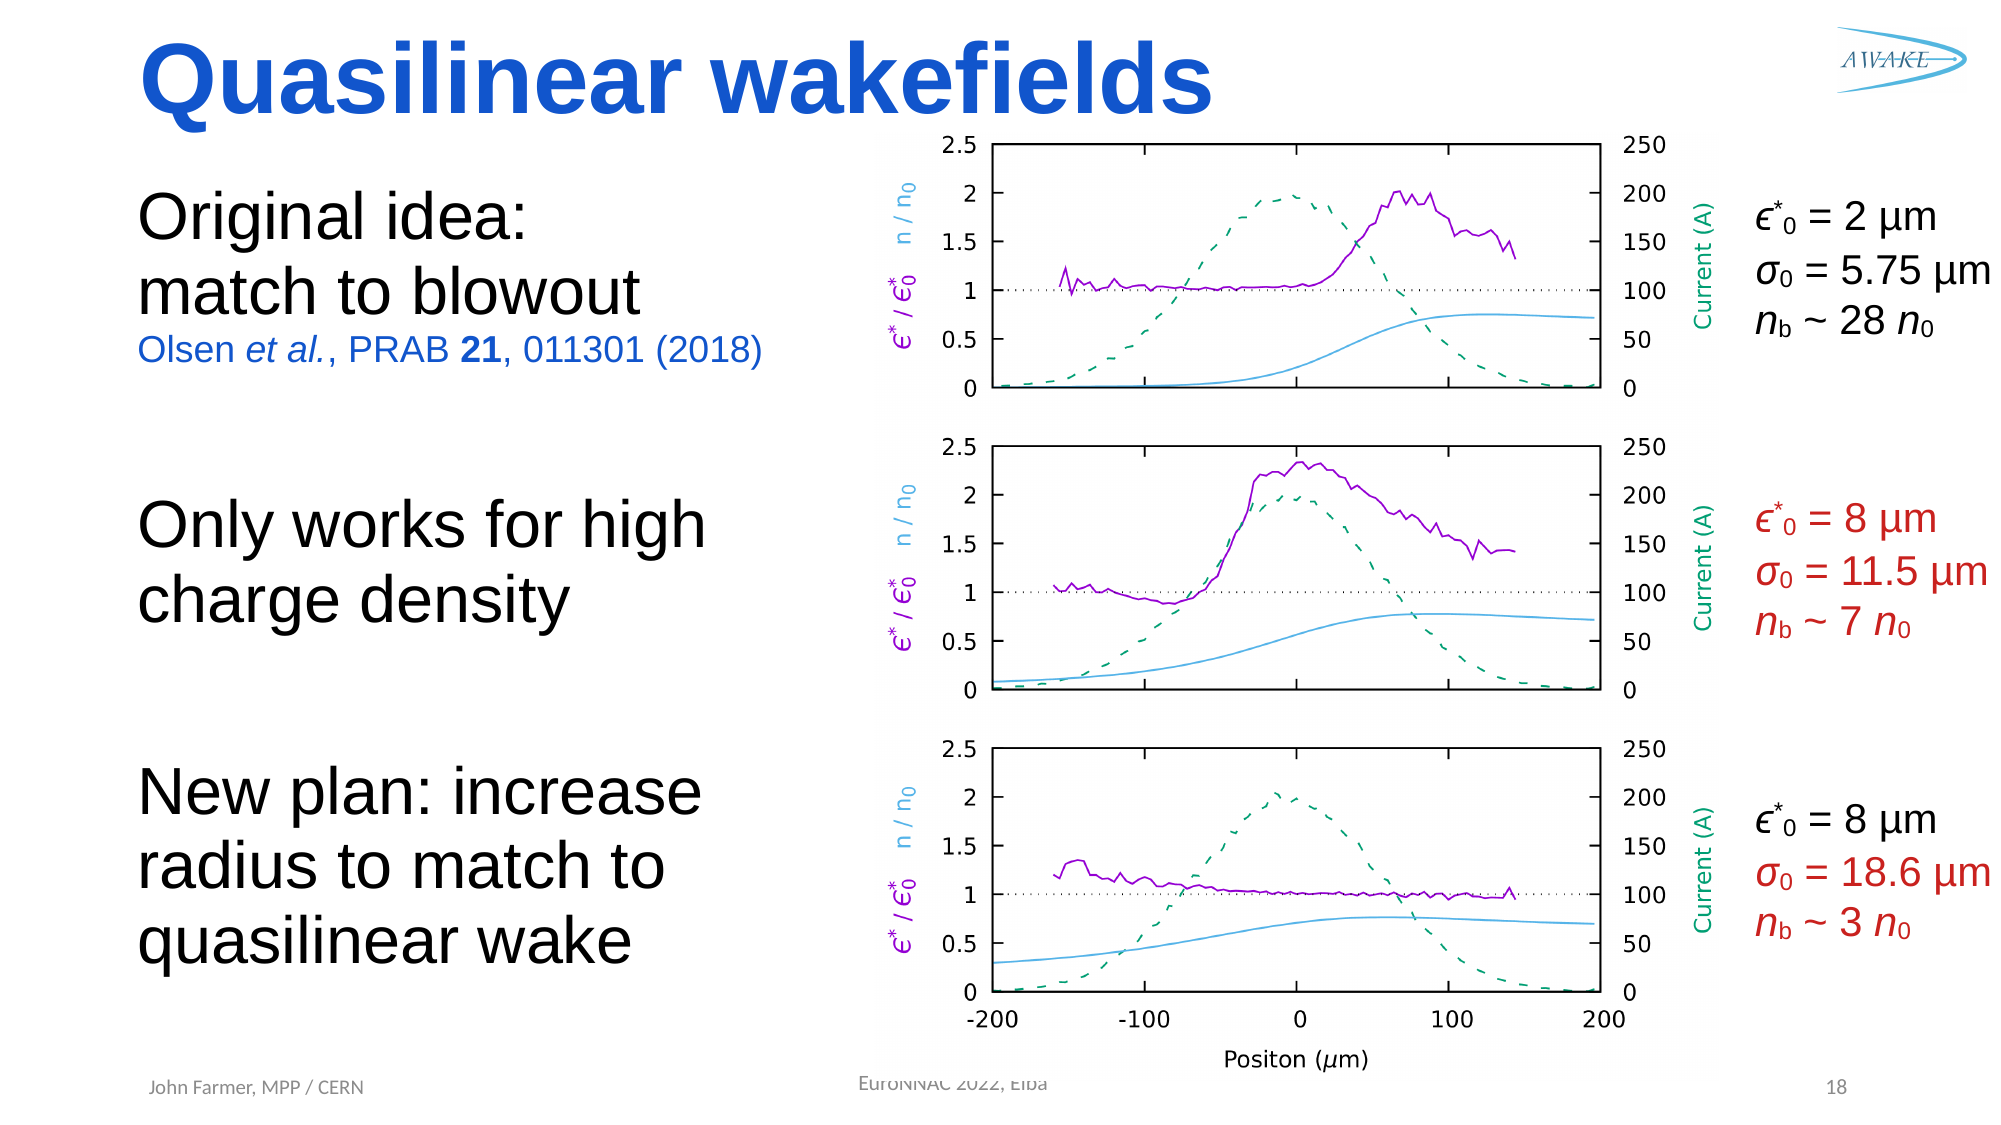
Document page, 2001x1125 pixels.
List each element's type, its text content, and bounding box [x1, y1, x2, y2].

picture [1837, 27, 1967, 93]
text_box Original idea: match to blowout Olsen et al., PRAB 21, 011301 (2018) Only works for high charge density New plan: increase radius to match to quasilinear wake [137, 179, 804, 978]
text_box ϵ*0 = 8 µm σ0 = 11.5 µm nb ~ 7 n0 [1740, 486, 2000, 682]
text_box ϵ*0 = 8 µm σ0 = 18.6 µm nb ~ 3 n0 [1740, 788, 2000, 983]
title Quasilinear wakefields [139, 22, 1759, 135]
text_box ϵ*0 = 2 µm σ0 = 5.75 µm nb ~ 28 n0 [1740, 185, 2000, 381]
picture [874, 132, 1719, 1081]
